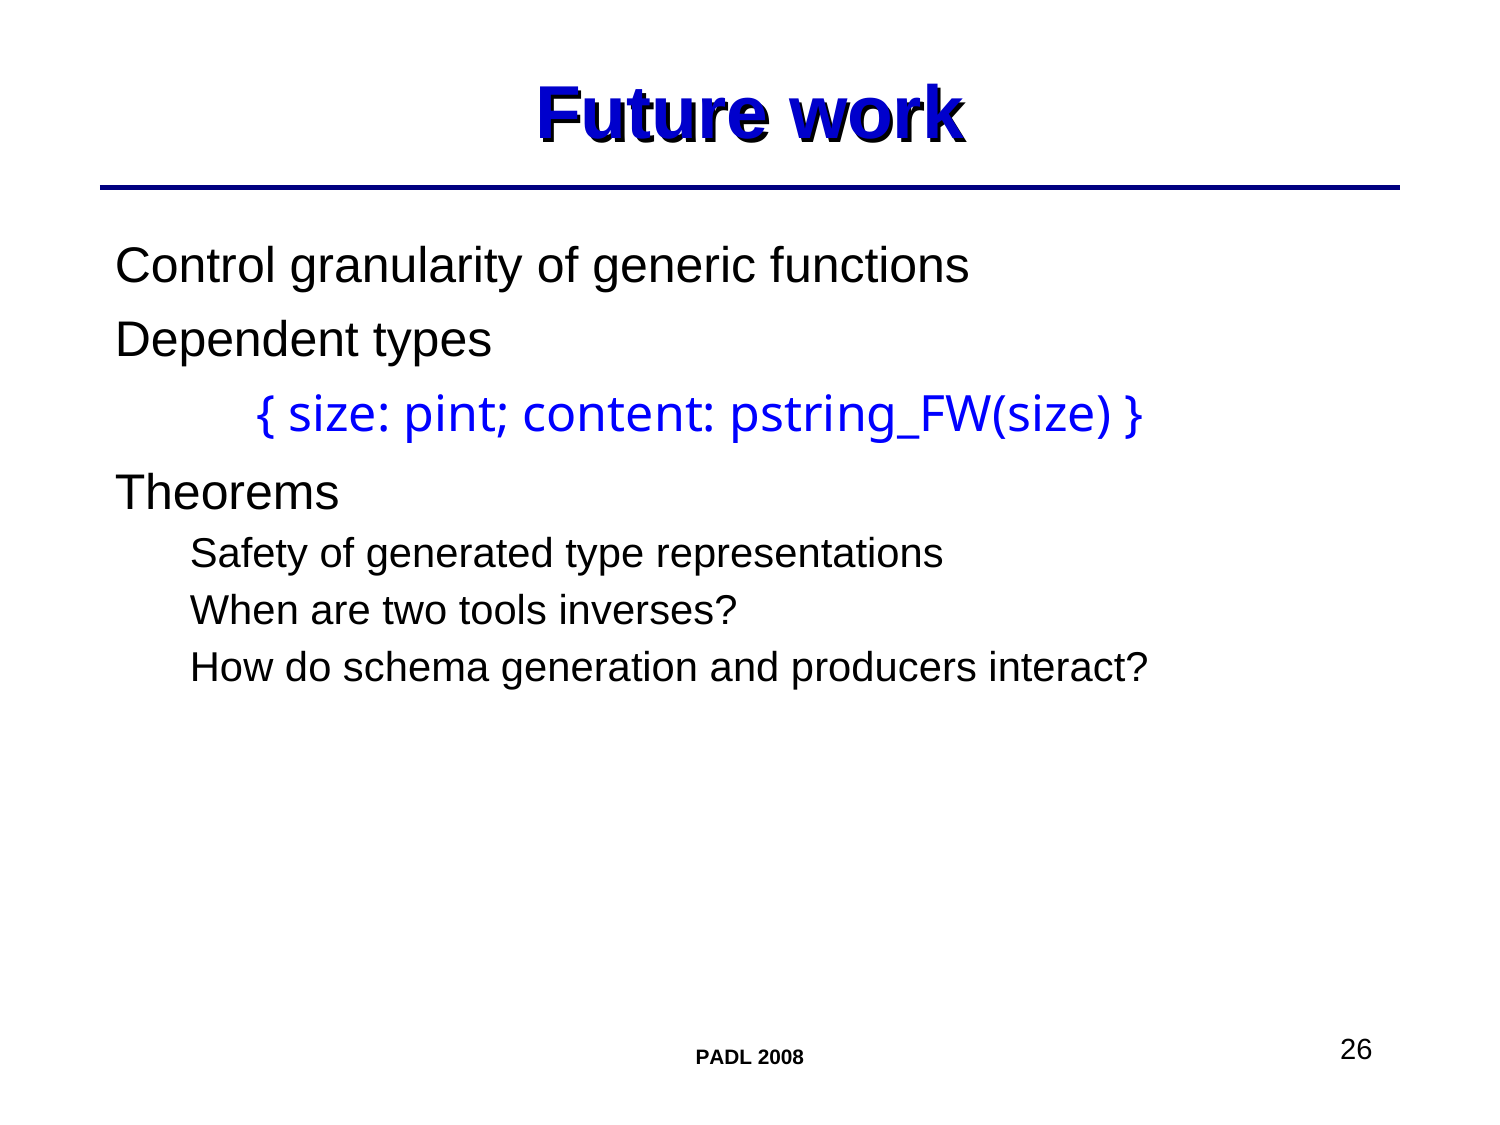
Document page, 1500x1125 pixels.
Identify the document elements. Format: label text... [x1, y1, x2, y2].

list Control granularity of generic functions Dependent types { size: pint; content: pstring_FW(size) } Theorems Safety of generated type representations When are two tools inverses? How do schema generation and producers interact? [99, 224, 1375, 1000]
title Future work [99, 63, 1401, 163]
